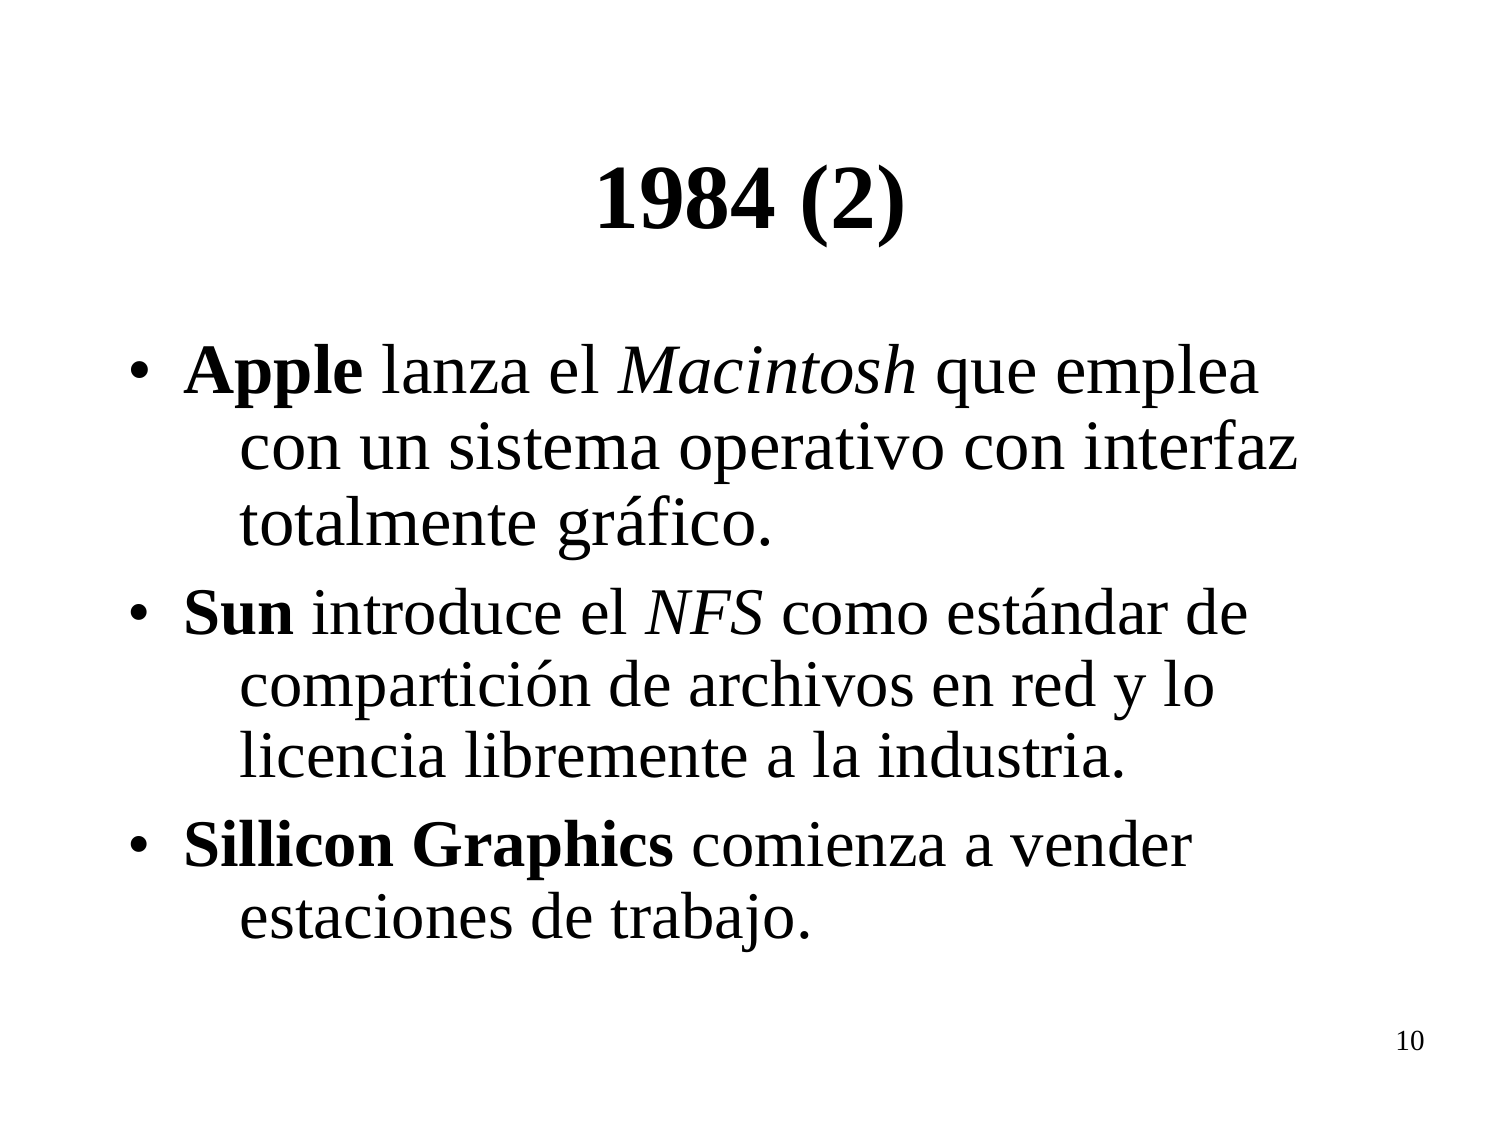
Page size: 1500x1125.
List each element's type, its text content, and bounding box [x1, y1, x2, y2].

title 1984 (2) [112, 99, 1388, 288]
list Apple lanza el Macintosh que emplea con un sistema operativo con interfaz totalmente gráfico. Sun introduce el NFS como estándar de compartición de archivos en red y lo licencia libremente a la industria. Sillicon Graphics comienza a vender estaciones de trabajo. [112, 324, 1388, 1000]
